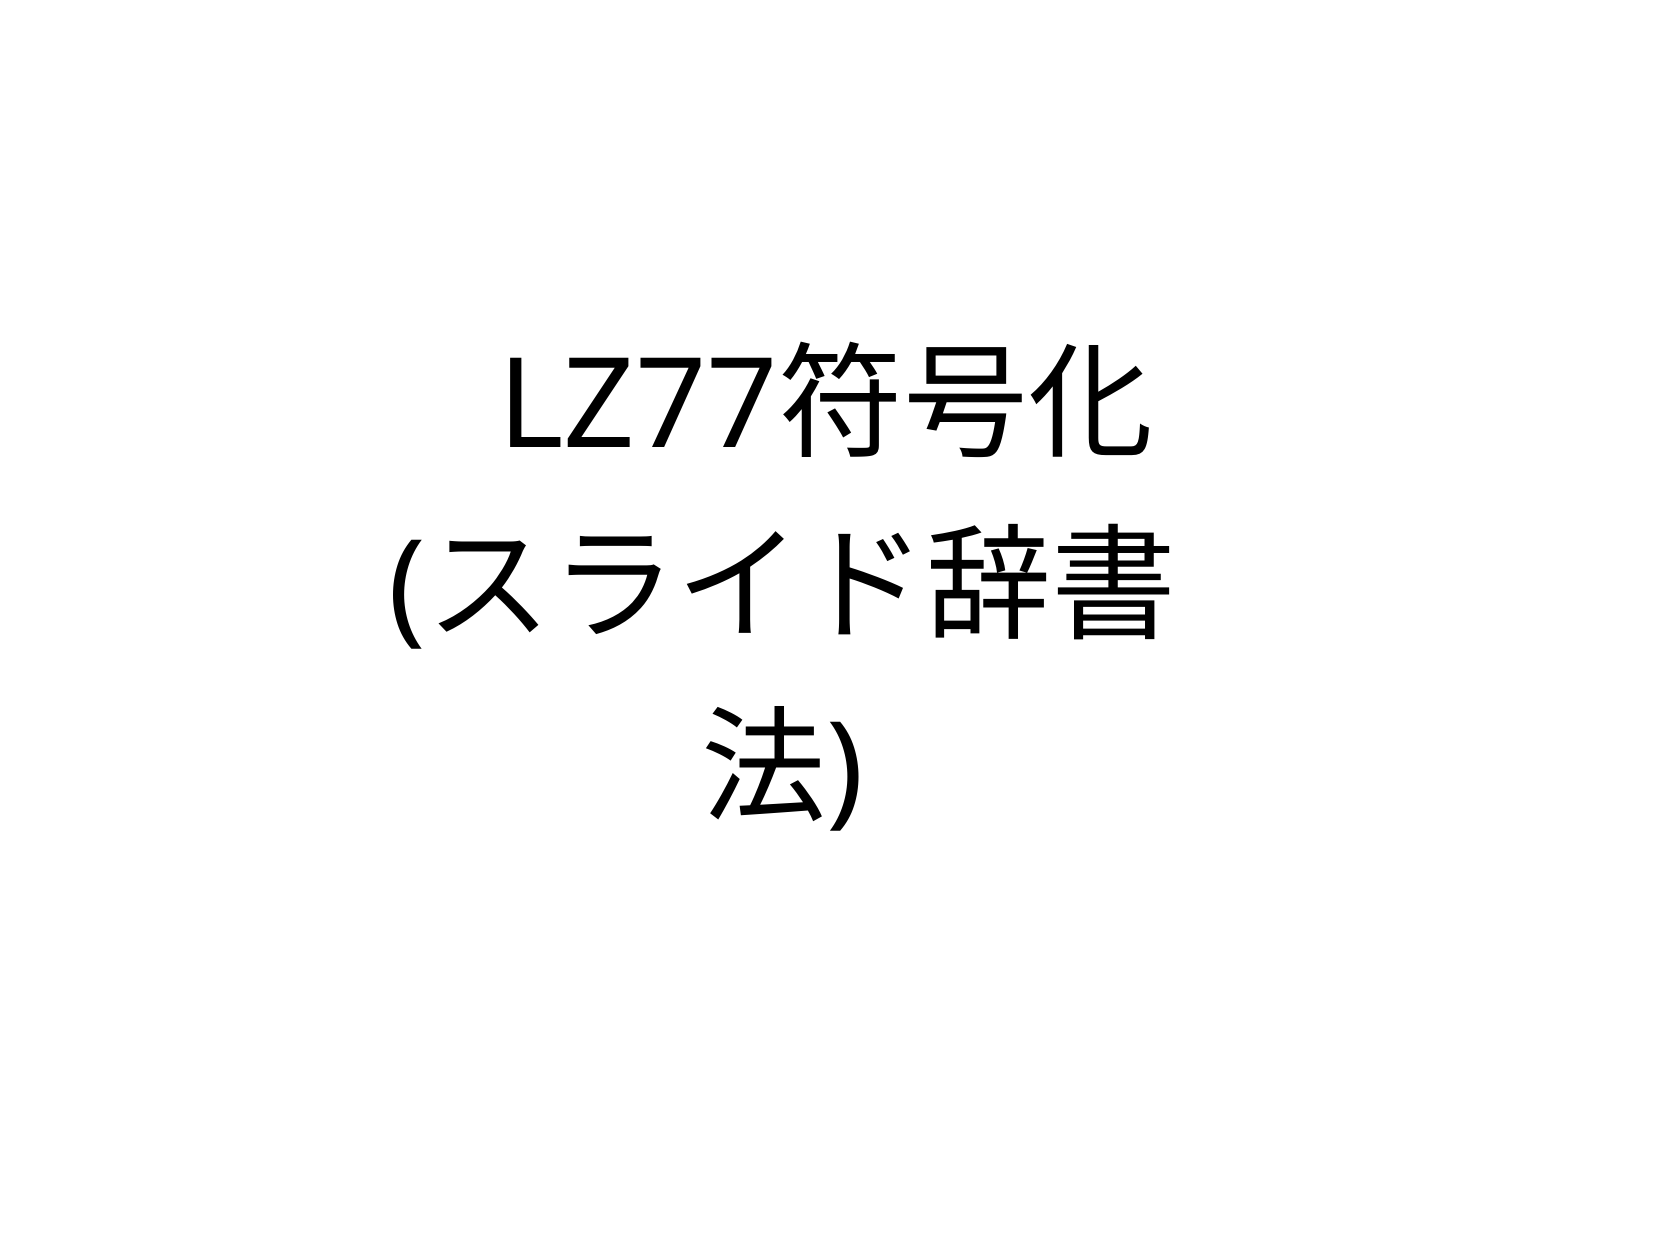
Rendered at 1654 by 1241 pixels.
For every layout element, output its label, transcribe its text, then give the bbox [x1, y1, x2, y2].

text_box LZ77符号化 (スライド辞書法) [295, 295, 1270, 687]
